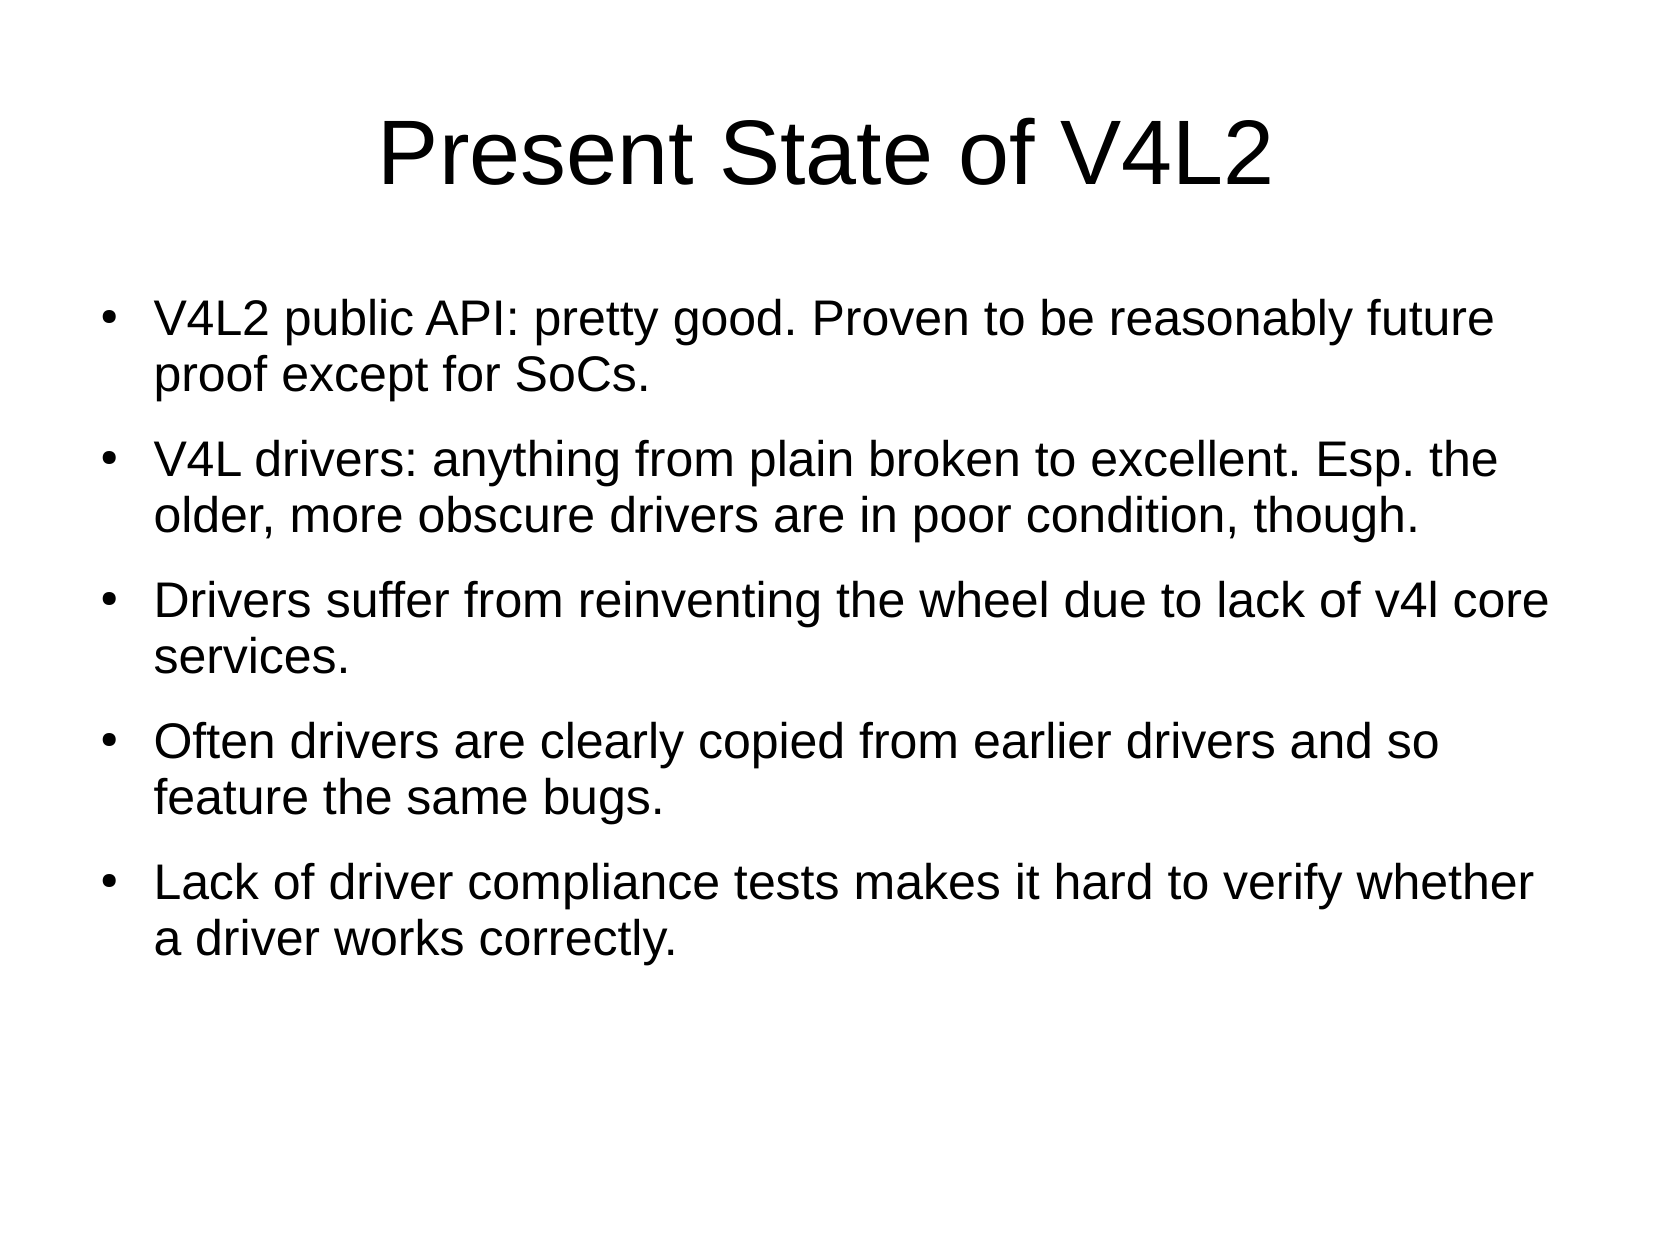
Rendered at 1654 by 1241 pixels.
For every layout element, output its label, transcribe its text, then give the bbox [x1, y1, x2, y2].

title Present State of V4L2 [82, 49, 1571, 257]
list V4L2 public API: pretty good. Proven to be reasonably future proof except for SoCs. V4L drivers: anything from plain broken to excellent. Esp. the older, more obscure drivers are in poor condition, though. Drivers suffer from reinventing the wheel due to lack of v4l core services. Often drivers are clearly copied from earlier drivers and so feature the same bugs. Lack of driver compliance tests makes it hard to verify whether a driver works correctly. [82, 290, 1571, 1109]
